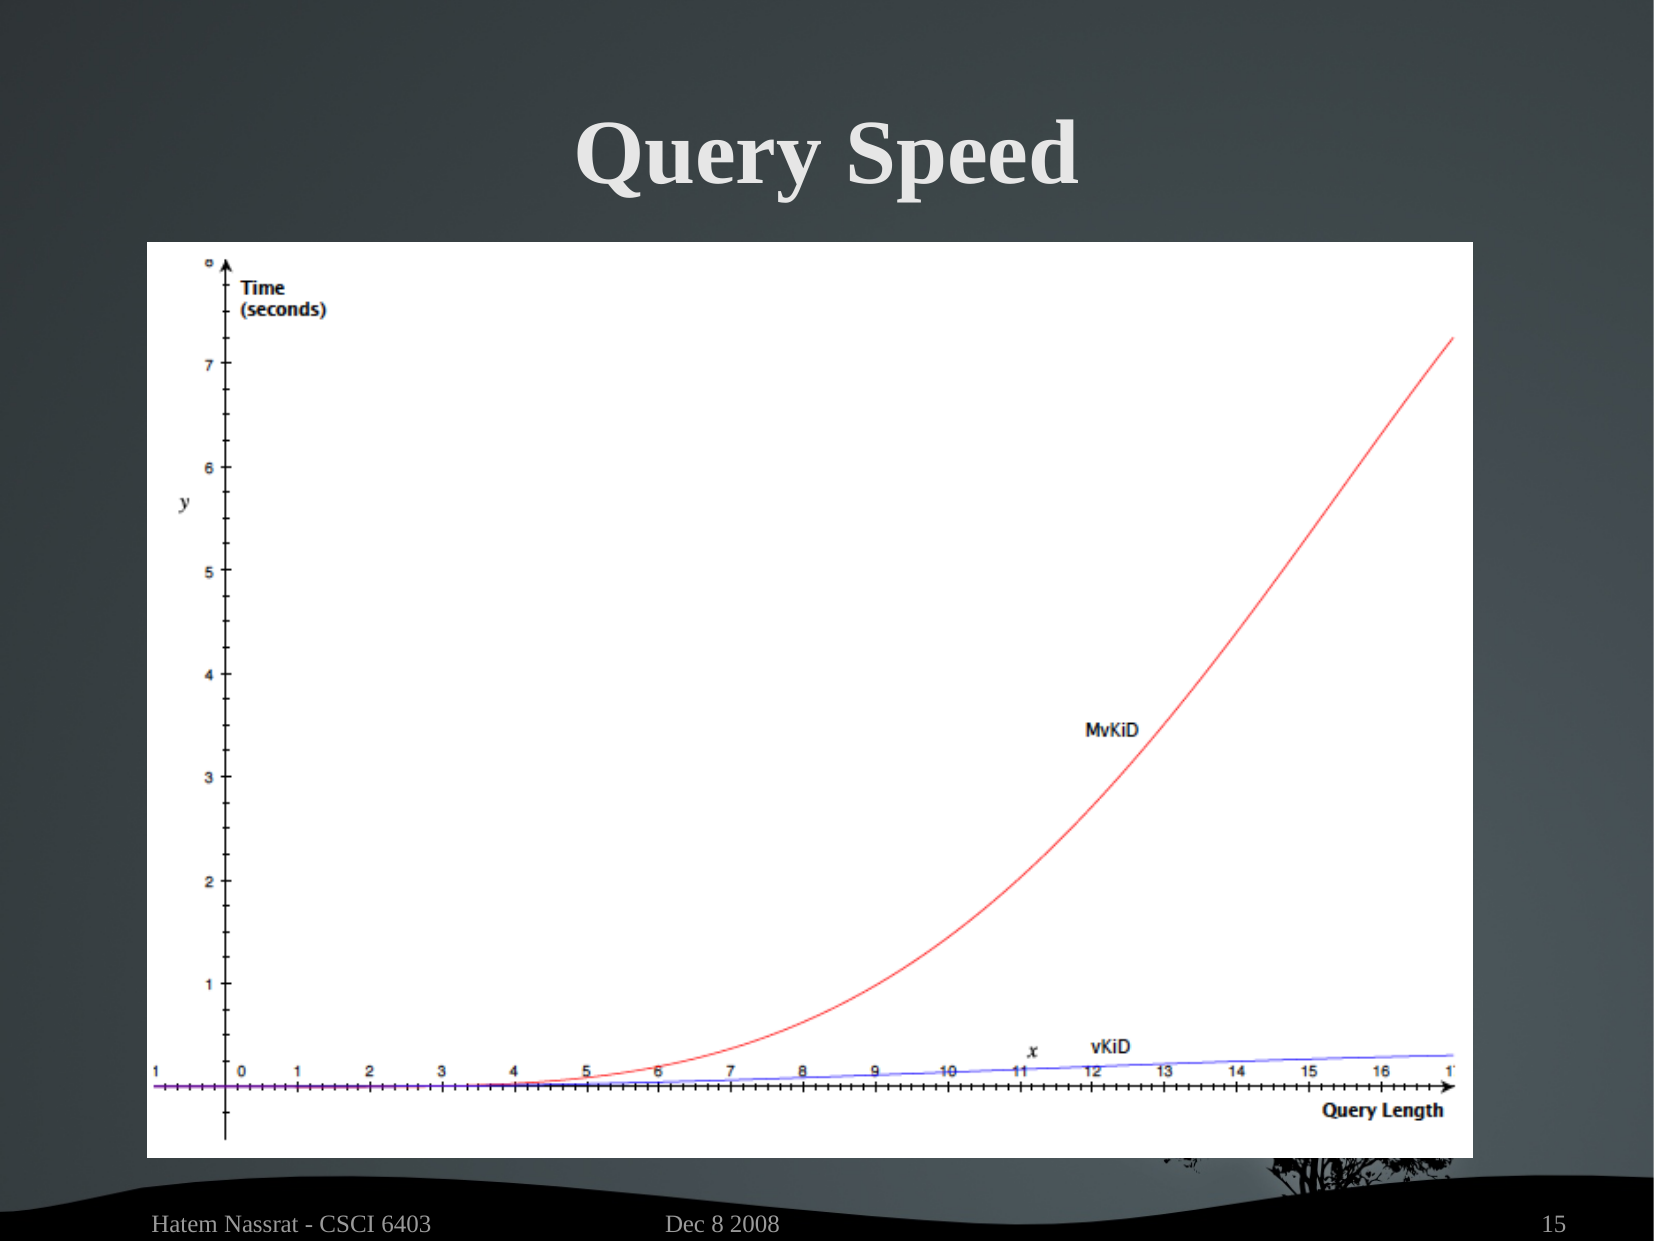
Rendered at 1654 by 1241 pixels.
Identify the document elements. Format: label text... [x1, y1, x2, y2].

title Query Speed [82, 49, 1571, 257]
picture [0, 0, 1654, 1241]
